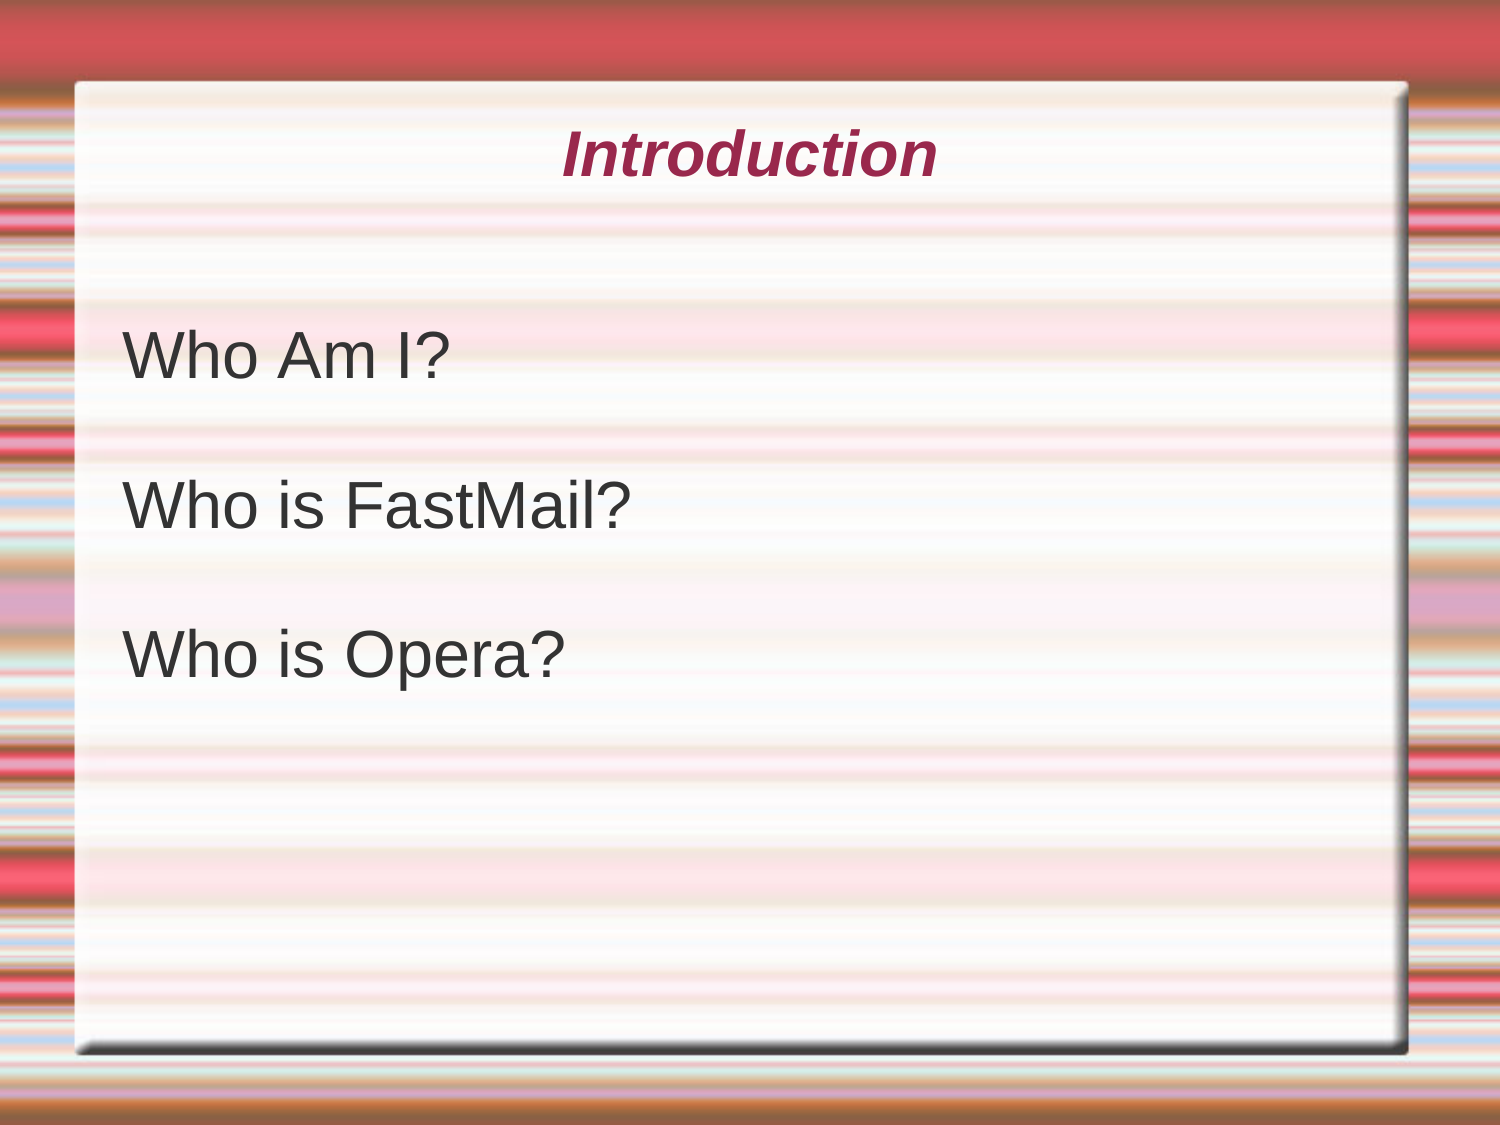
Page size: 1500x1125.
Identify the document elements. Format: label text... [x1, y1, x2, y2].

picture [0, 0, 1500, 1125]
list Who Am I? Who is FastMail? Who is Opera? [122, 318, 1376, 1046]
title Introduction [110, 104, 1392, 292]
